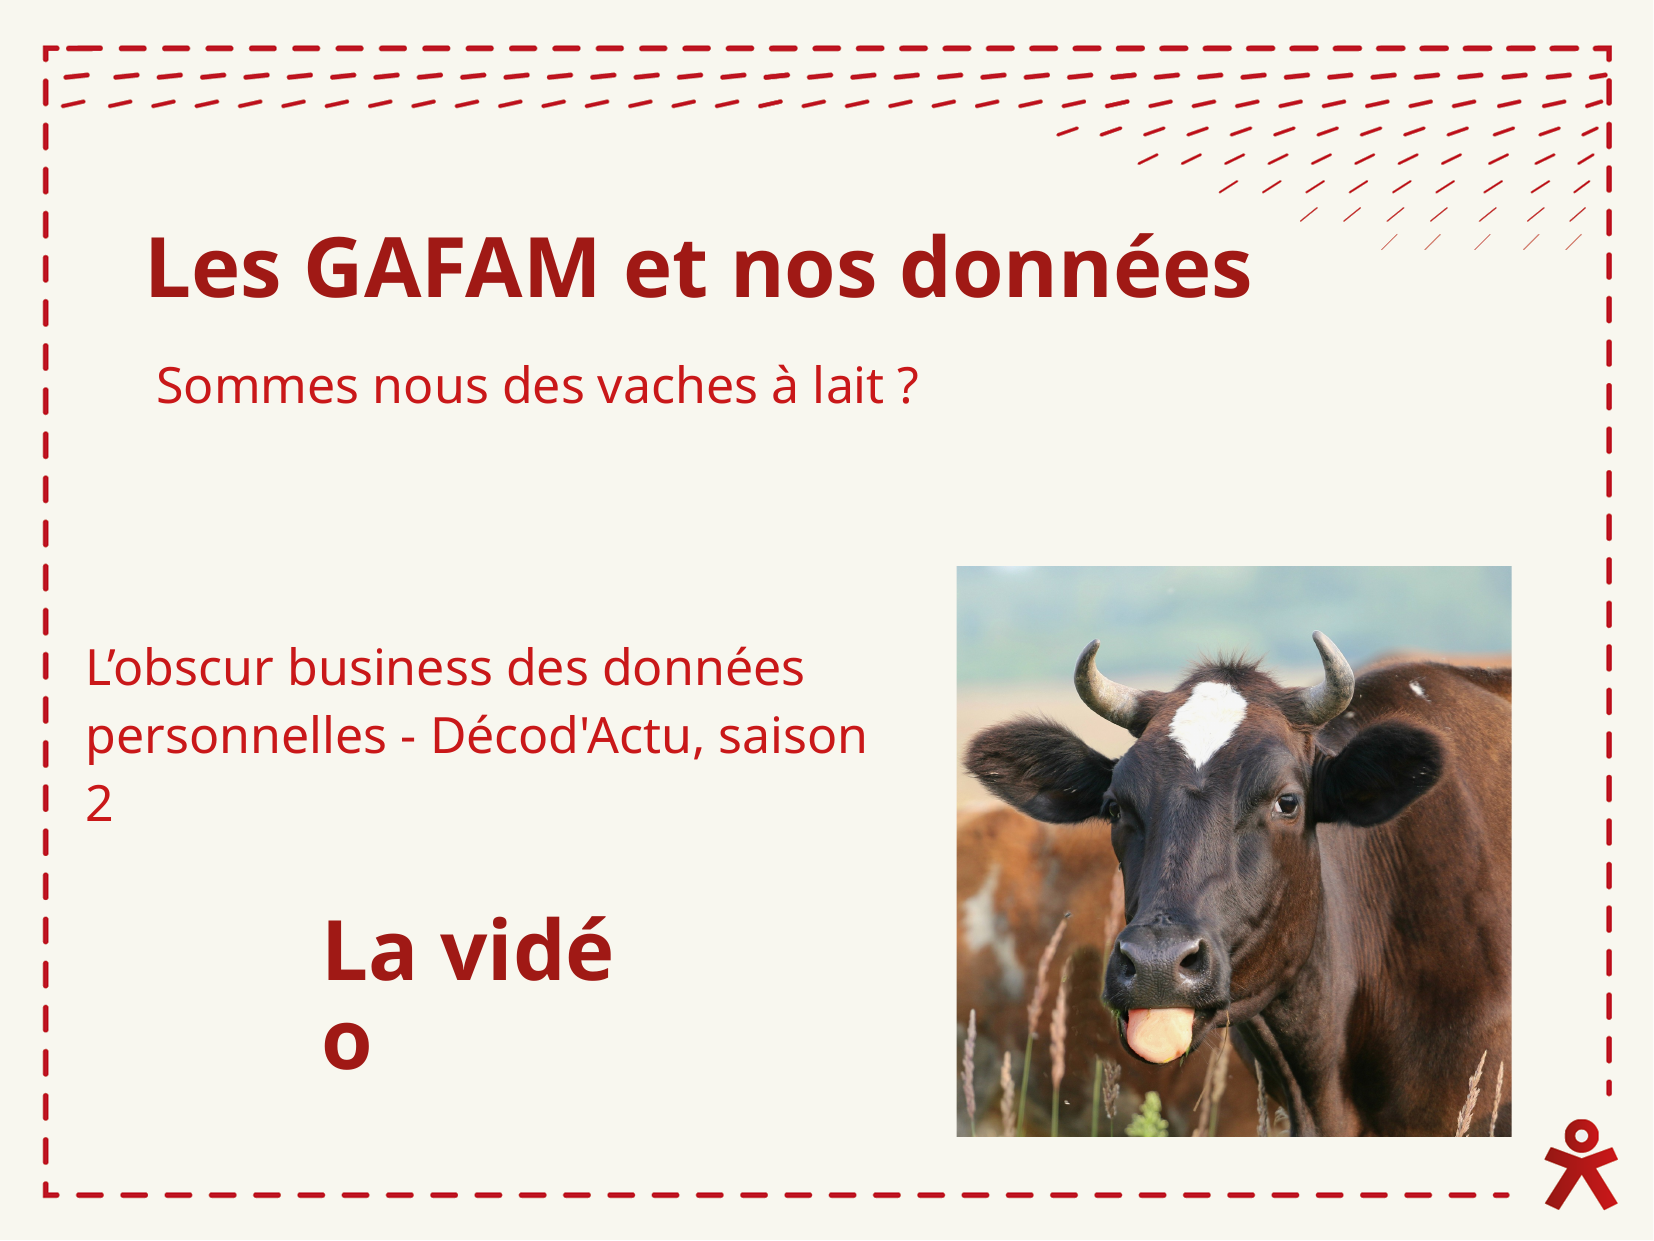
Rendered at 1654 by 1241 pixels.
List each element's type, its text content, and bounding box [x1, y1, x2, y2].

text_box L’obscur business des données personnelles - Décod'Actu, saison 2 [70, 624, 886, 839]
text_box La vidéo [307, 883, 674, 1010]
text_box Les GAFAM et nos données [129, 200, 1323, 327]
picture [0, 0, 1654, 1240]
text_box Sommes nous des vaches à lait ? [141, 342, 1258, 438]
